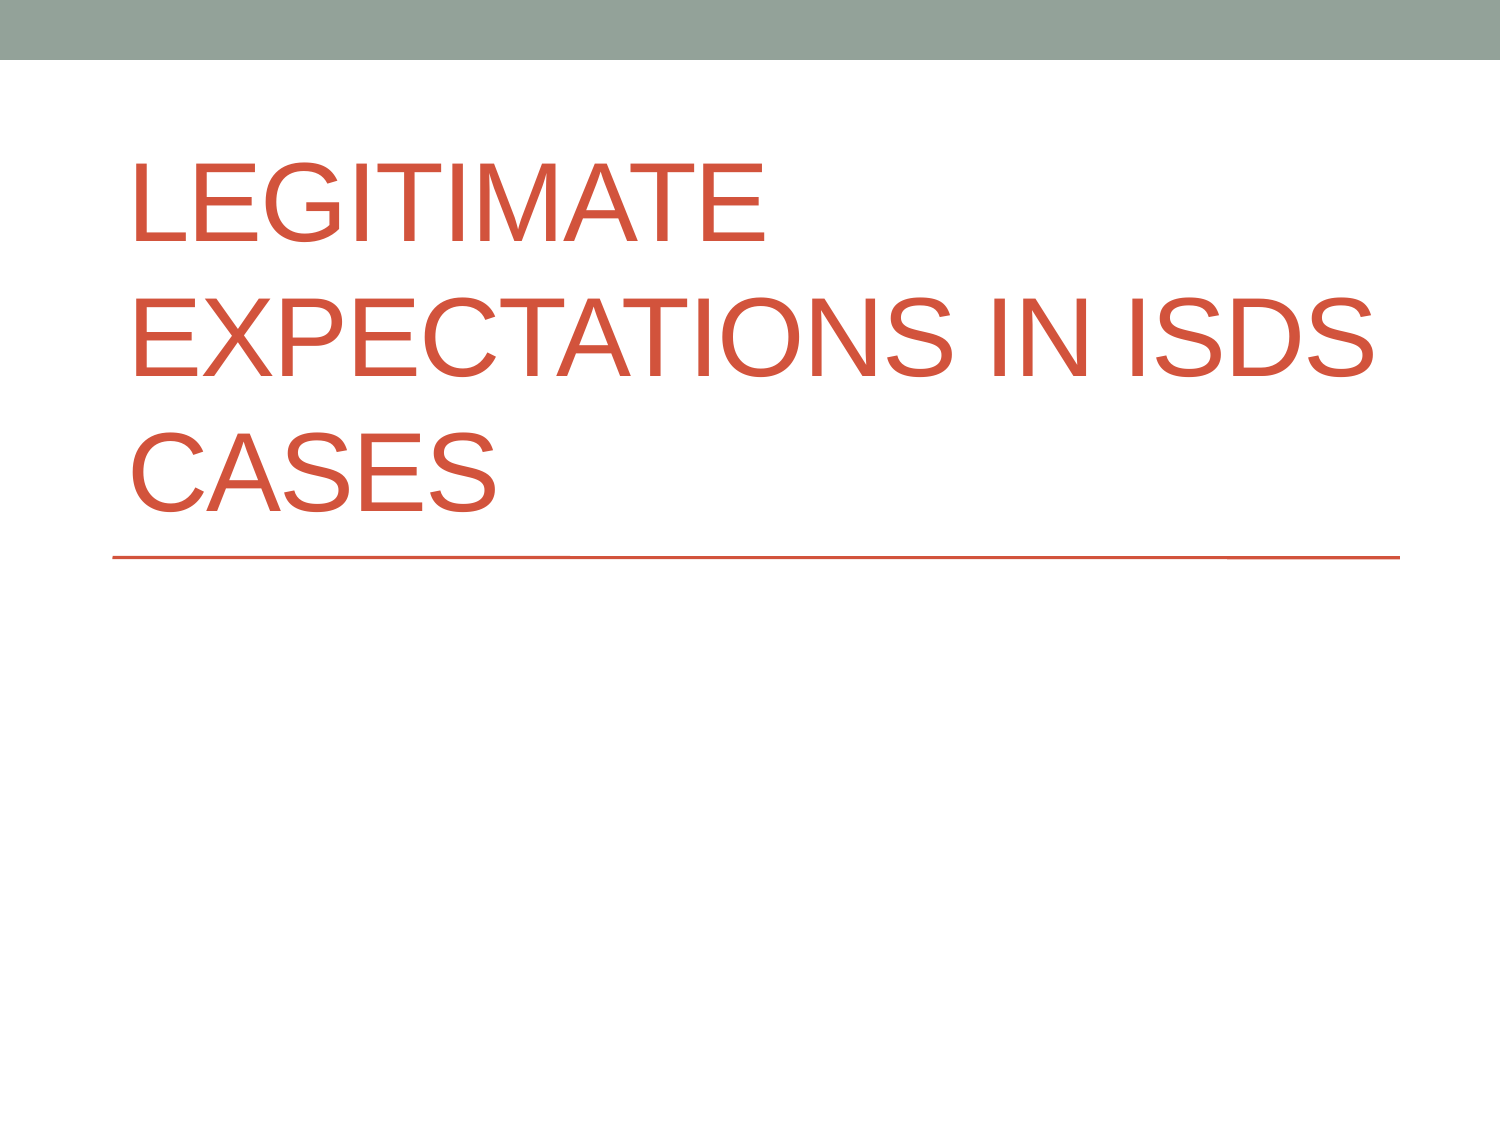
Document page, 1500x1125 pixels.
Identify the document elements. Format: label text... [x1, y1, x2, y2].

title Legitimate expectations in ISDS cases [112, 224, 1400, 542]
